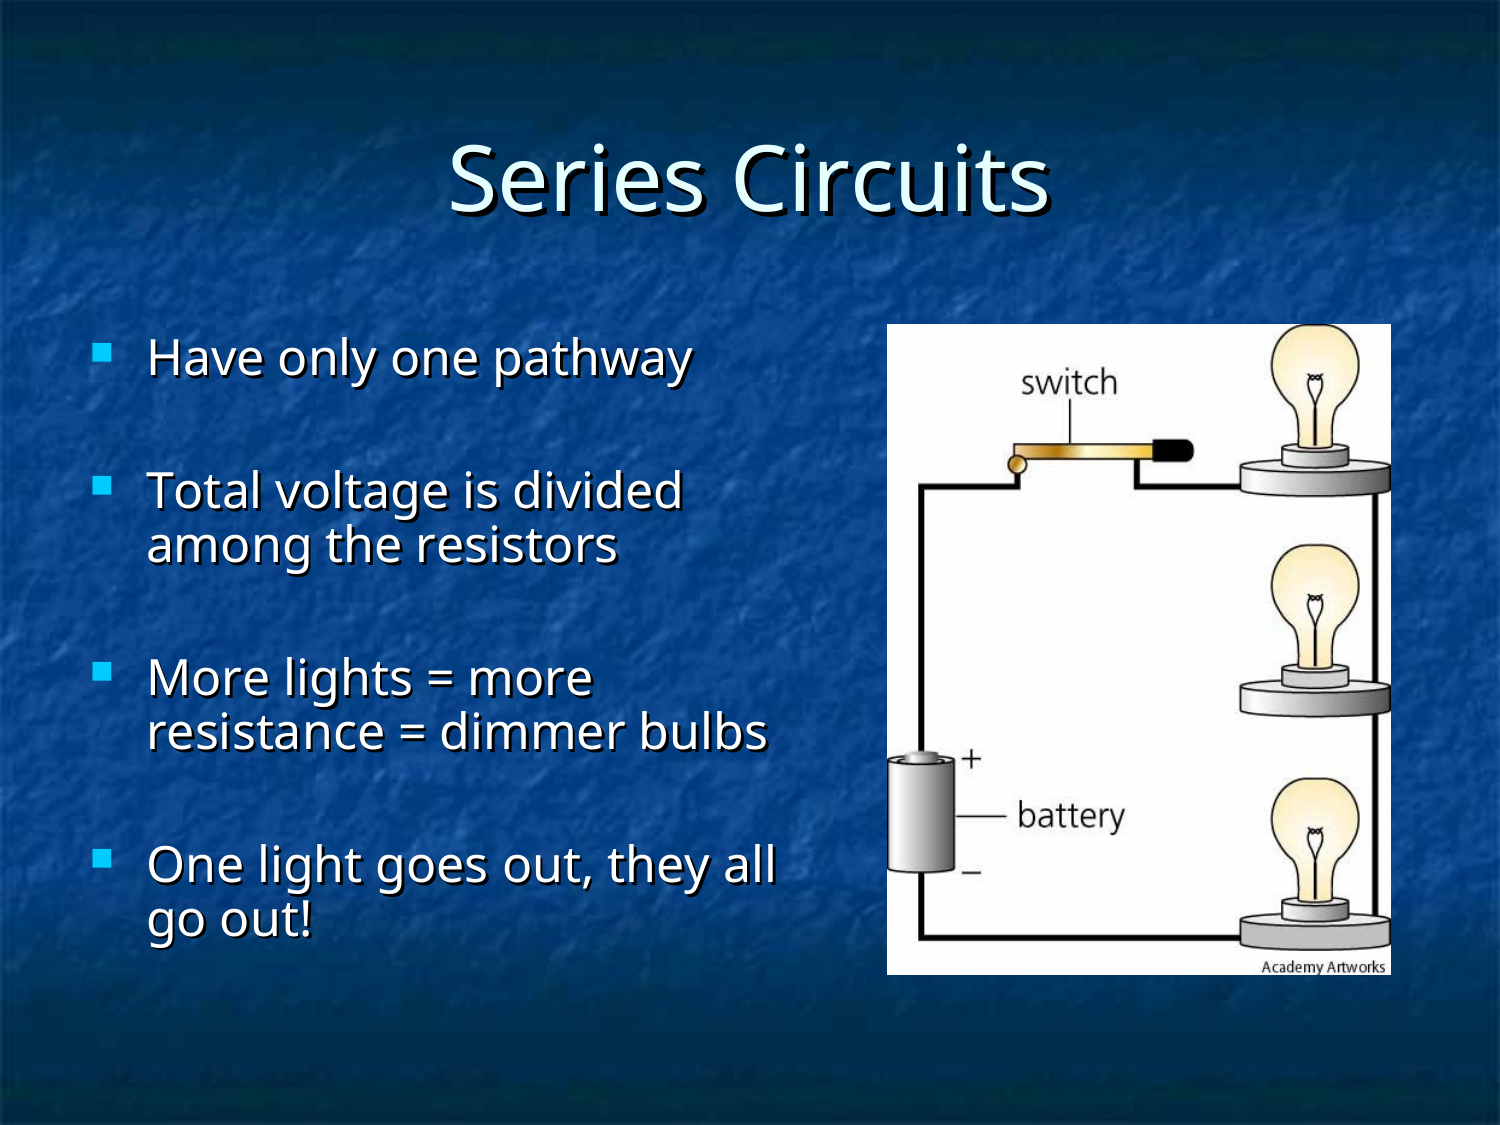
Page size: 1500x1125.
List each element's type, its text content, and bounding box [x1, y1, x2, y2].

title Series Circuits [75, 62, 1426, 288]
list Have only one pathway Total voltage is divided among the resistors More lights = more resistance = dimmer bulbs One light goes out, they all go out! [75, 324, 826, 988]
picture [0, 0, 1500, 1125]
